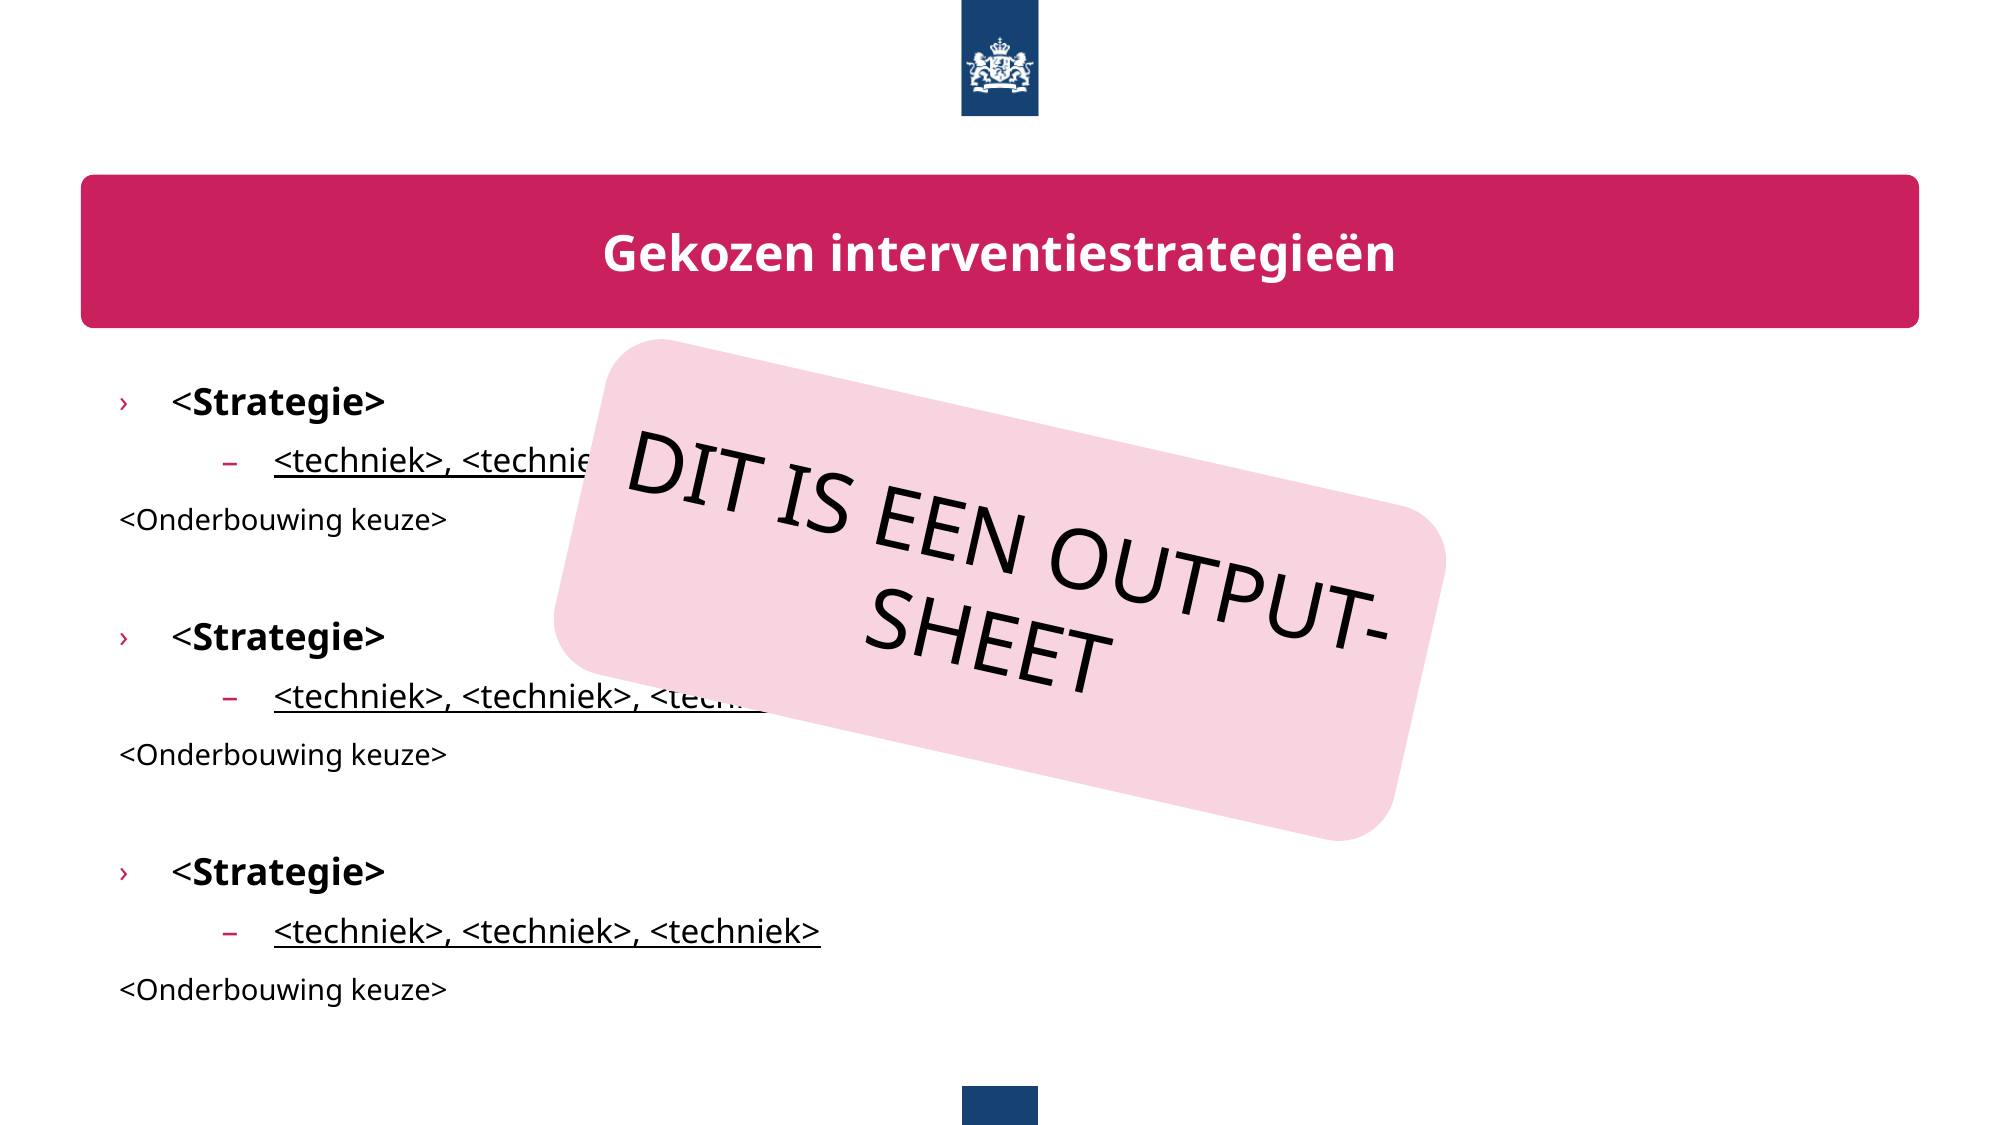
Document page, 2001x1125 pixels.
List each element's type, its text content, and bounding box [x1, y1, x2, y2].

text_box DIT IS EEN OUTPUT-SHEET [553, 339, 1447, 841]
text_box Gekozen interventiestrategieën [80, 174, 1920, 329]
list <Strategie> <techniek>, <techniek>, <techniek> <Onderbouwing keuze> <Strategie> <techniek>, <techniek>, <techniek> <Onderbouwing keuze> <Strategie> <techniek>, <techniek>, <techniek> <Onderbouwing keuze> [104, 375, 1897, 1021]
